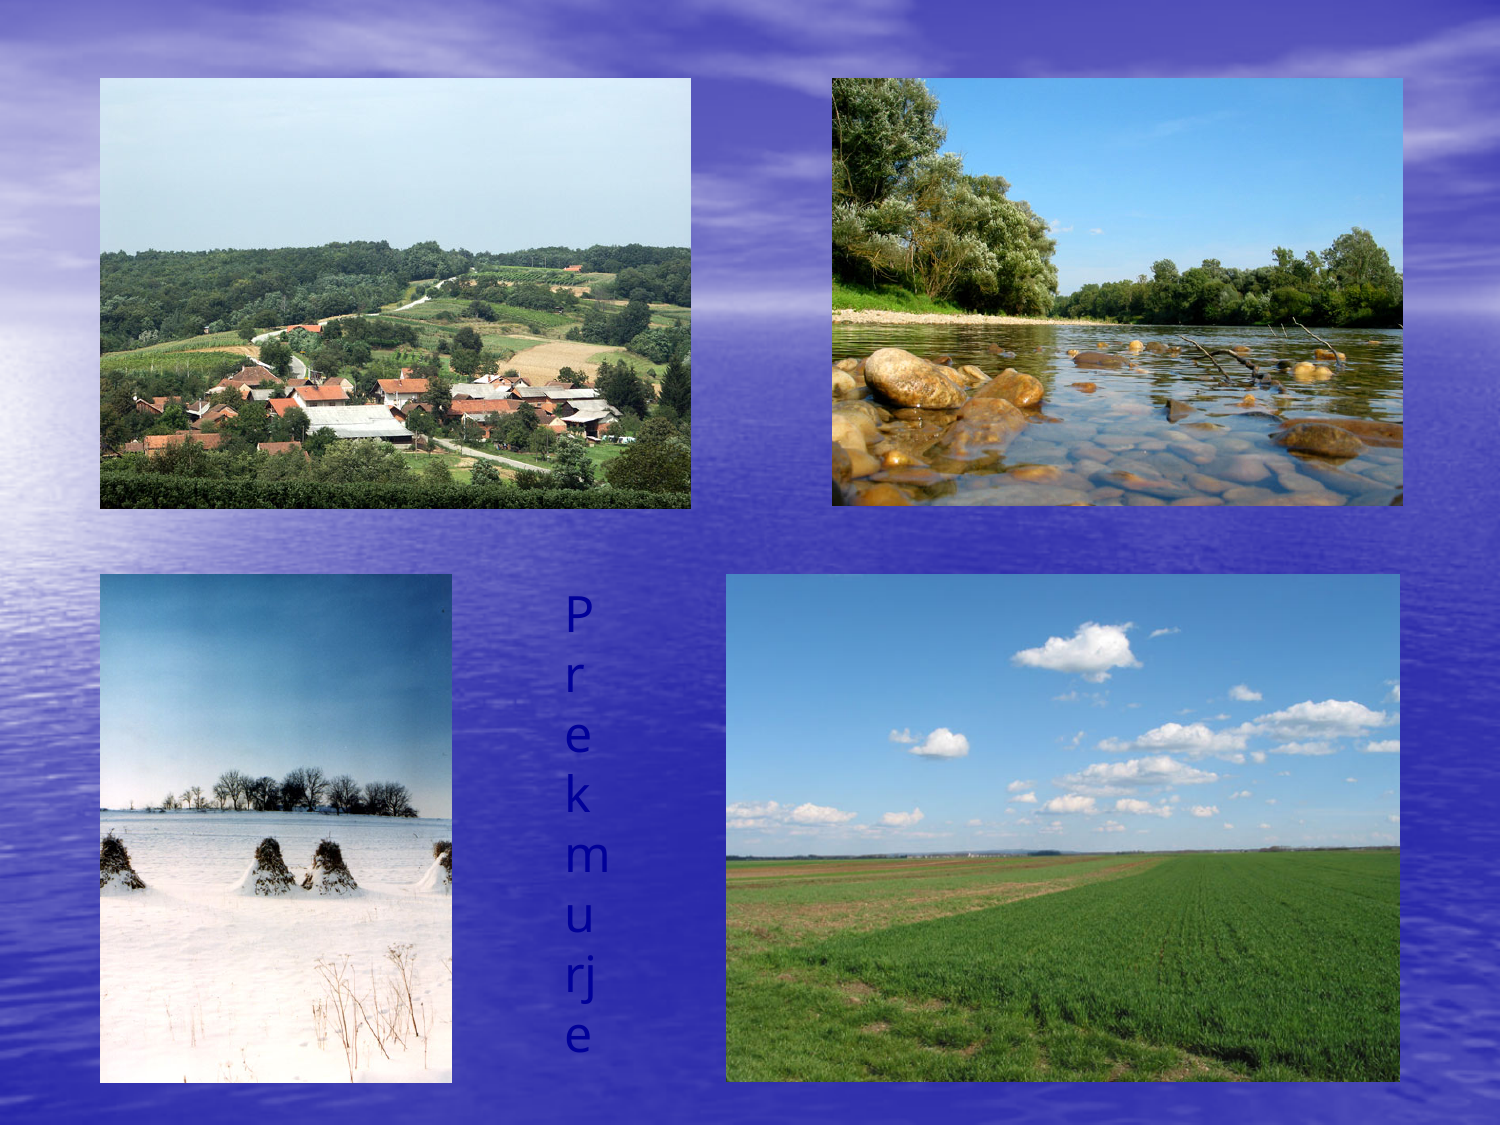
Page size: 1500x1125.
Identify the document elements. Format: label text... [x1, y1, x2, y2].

title Prekmurje [549, 597, 620, 1047]
picture [0, 0, 1500, 1125]
